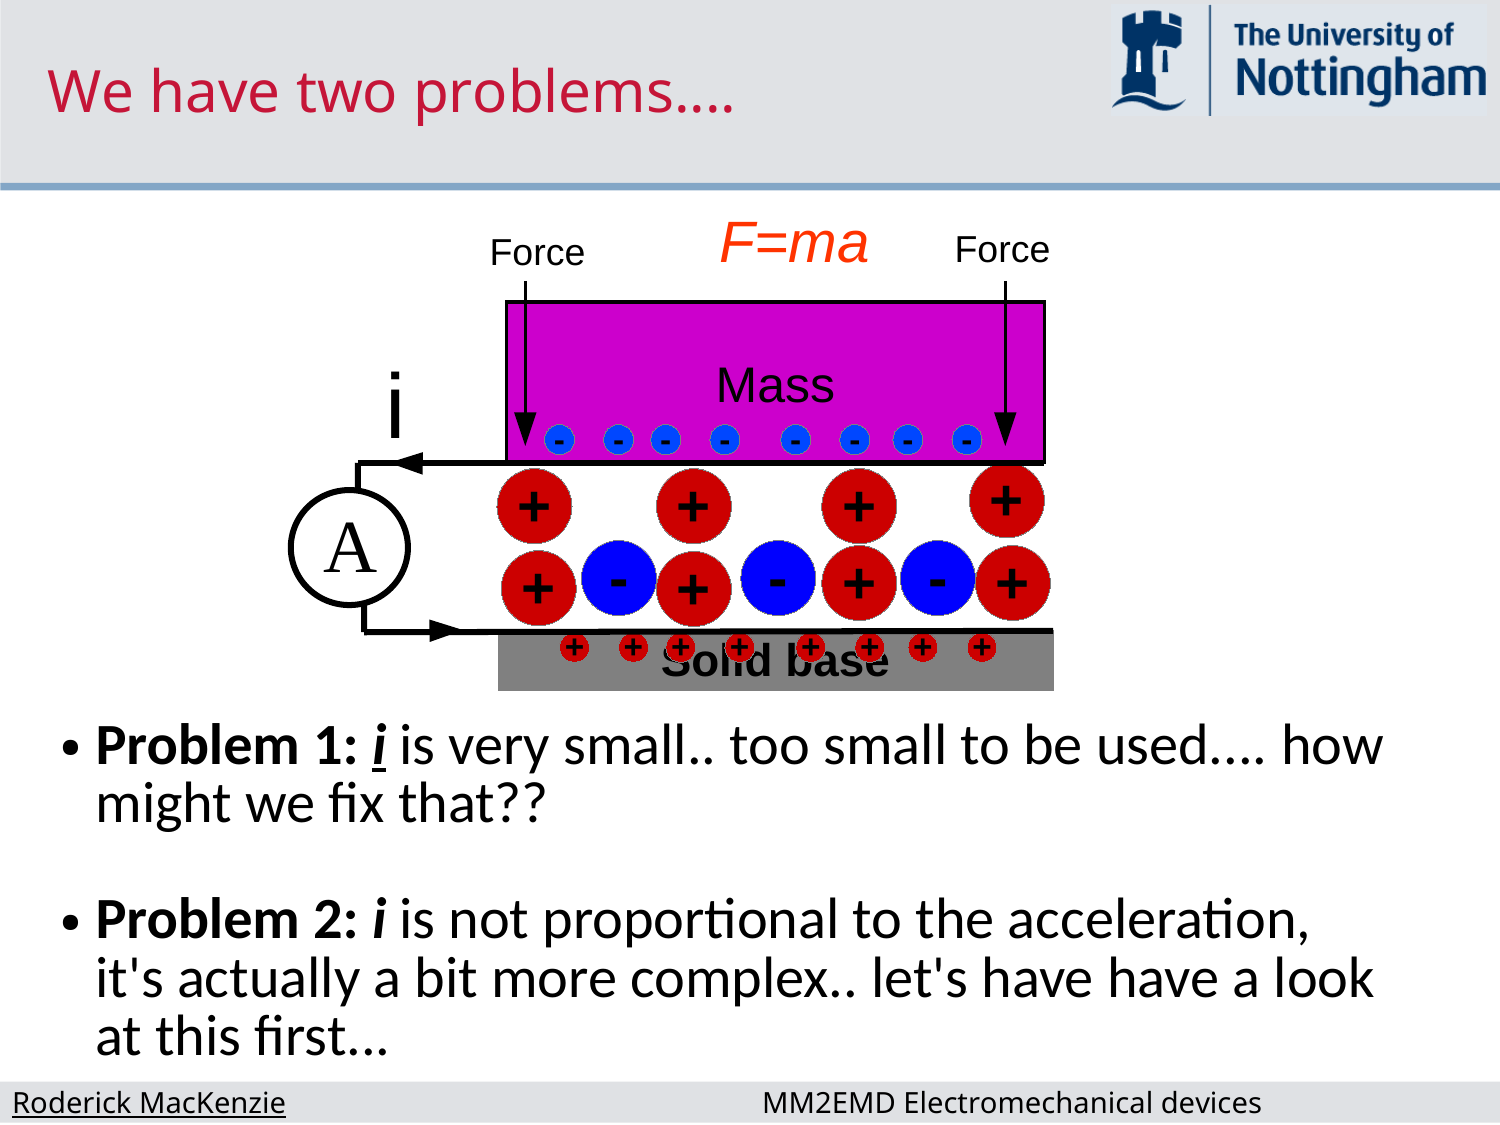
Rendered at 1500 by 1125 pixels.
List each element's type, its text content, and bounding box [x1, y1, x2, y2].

text_box Mass [506, 302, 1045, 463]
text_box A [309, 494, 394, 595]
text_box + [821, 468, 897, 544]
text_box - [544, 424, 575, 455]
text_box + [966, 634, 998, 663]
text_box + [501, 550, 577, 626]
title We have two problems.... [32, 37, 1271, 143]
text_box + [969, 466, 1045, 538]
text_box - [603, 424, 634, 455]
text_box Problem 1: i is very small.. too small to be used.... how might we fix that?? Problem 2: i is not proportional to the acceleration, it's actually a bit more complex.. let's have have a look at this first... [45, 712, 1402, 1078]
text_box + [656, 468, 732, 544]
text_box + [665, 635, 696, 663]
text_box A [309, 490, 327, 501]
text_box + [795, 635, 826, 663]
text_box + [854, 635, 885, 663]
text_box F=ma [704, 197, 885, 282]
text_box - [839, 424, 870, 455]
text_box Force [474, 224, 601, 281]
text_box Solid base [498, 634, 1054, 691]
text_box + [907, 635, 938, 663]
text_box - [650, 424, 681, 455]
text_box - [740, 540, 816, 616]
picture [1111, 4, 1487, 116]
text_box + [821, 545, 897, 621]
text_box i [370, 348, 441, 514]
text_box - [709, 424, 740, 455]
text_box + [656, 551, 732, 627]
text_box Force [939, 220, 1066, 278]
text_box - [892, 424, 923, 455]
text_box + [559, 635, 590, 663]
text_box + [975, 545, 1051, 621]
text_box + [496, 468, 573, 544]
text_box - [951, 424, 983, 455]
text_box + [618, 635, 649, 663]
text_box + [724, 635, 755, 663]
text_box - [900, 540, 976, 616]
text_box - [780, 424, 811, 455]
text_box - [581, 540, 657, 616]
